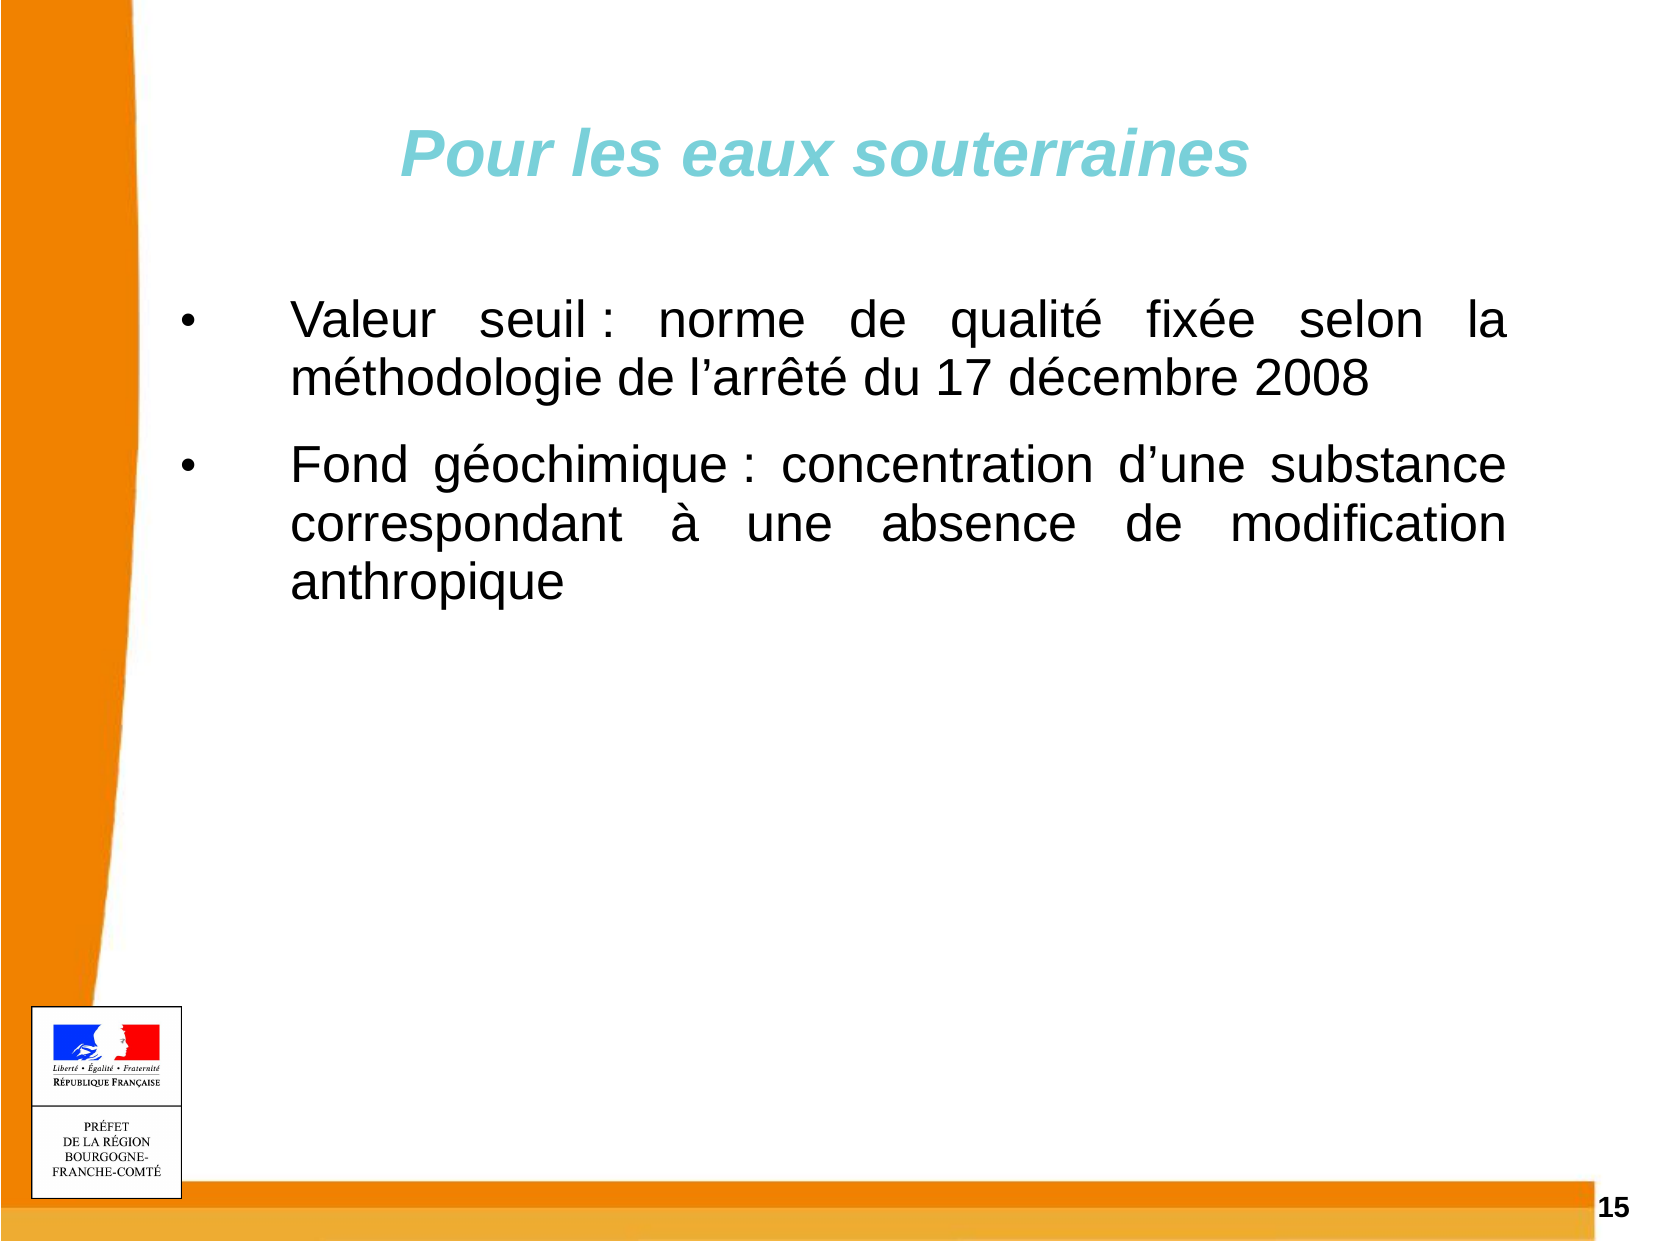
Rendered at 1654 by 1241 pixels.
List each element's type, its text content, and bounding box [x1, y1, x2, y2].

list • Valeur seuil : norme de qualité fixée selon la méthodologie de l’arrêté du 17 décembre 2008 • Fond géochimique : concentration d’une substance correspondant à une absence de modification anthropique [179, 290, 1509, 1010]
picture [1, 0, 1654, 1241]
title Pour les eaux souterraines [82, 49, 1571, 257]
